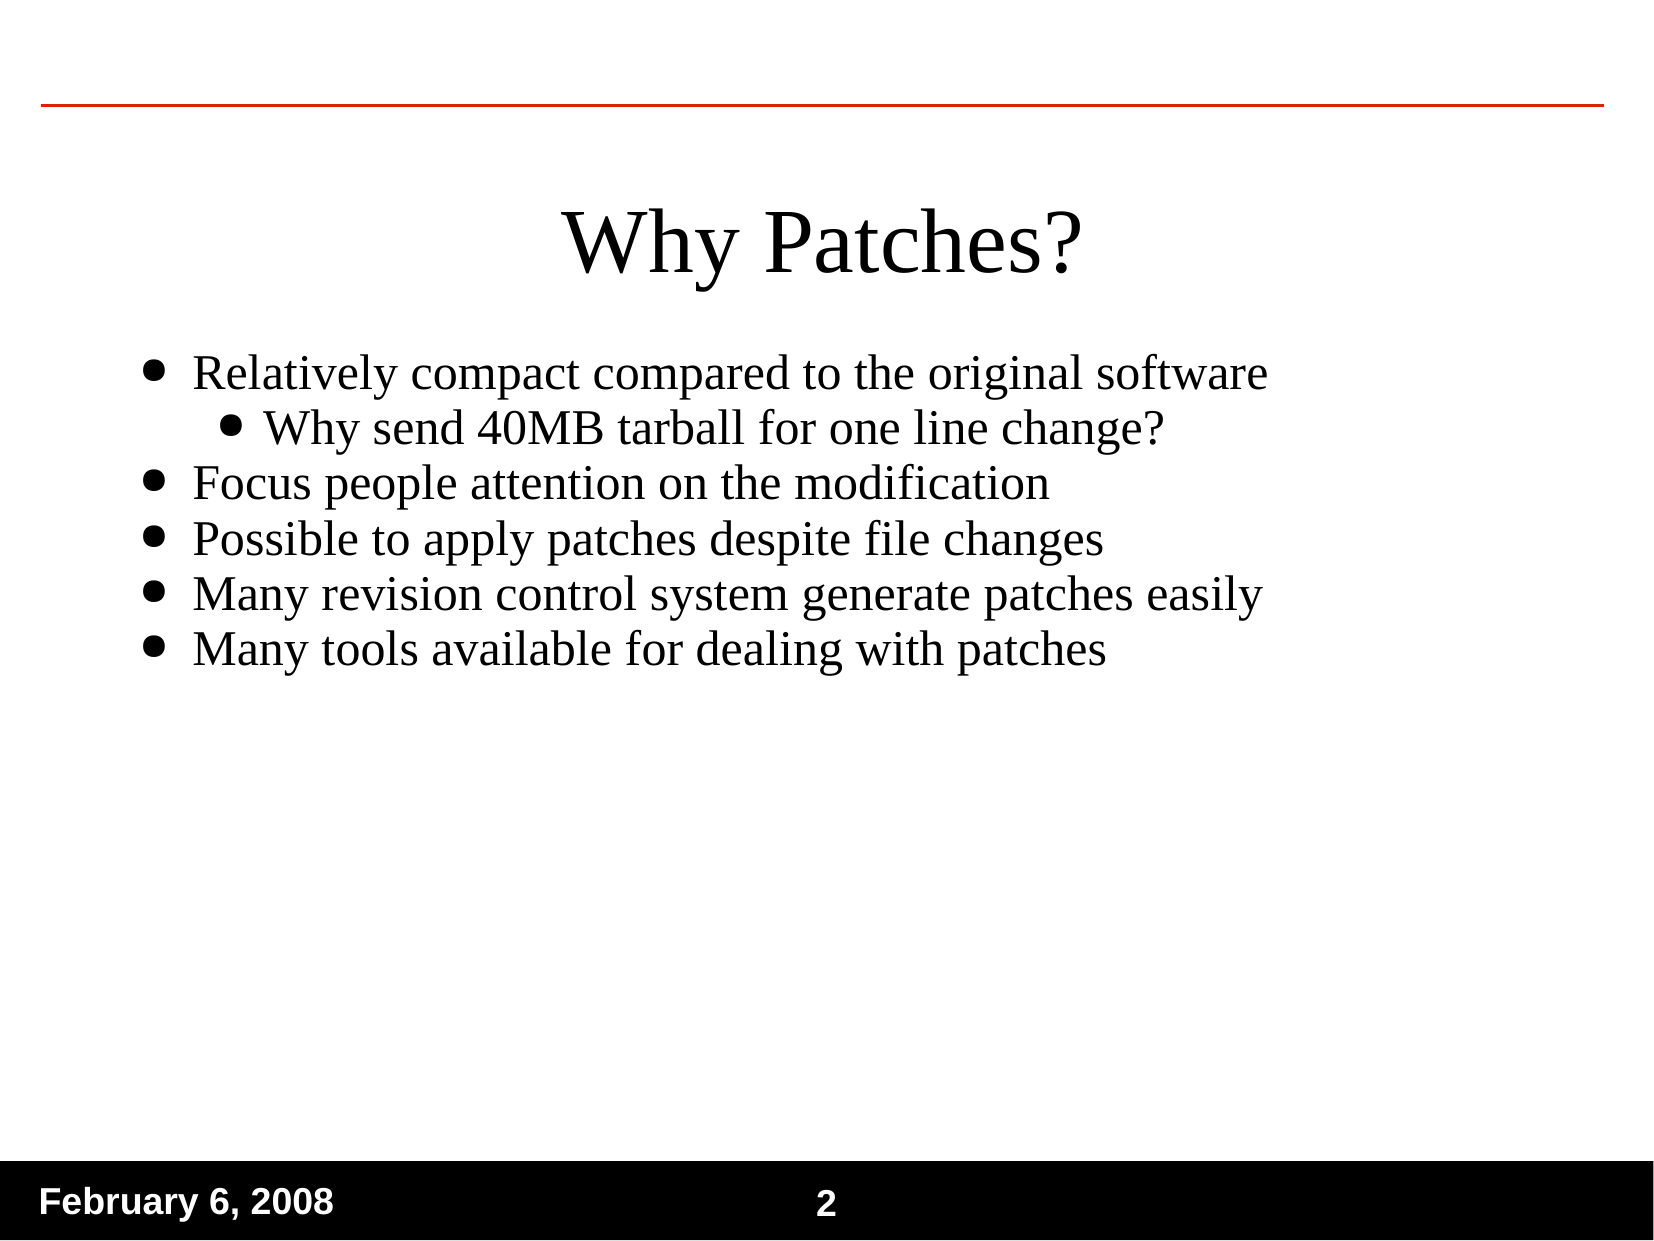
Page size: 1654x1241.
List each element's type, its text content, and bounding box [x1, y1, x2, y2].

title Why Patches? [117, 137, 1530, 346]
list Relatively compact compared to the original software Why send 40MB tarball for one line change? Focus people attention on the modification Possible to apply patches despite file changes Many revision control system generate patches easily Many tools available for dealing with patches [121, 344, 1534, 1127]
